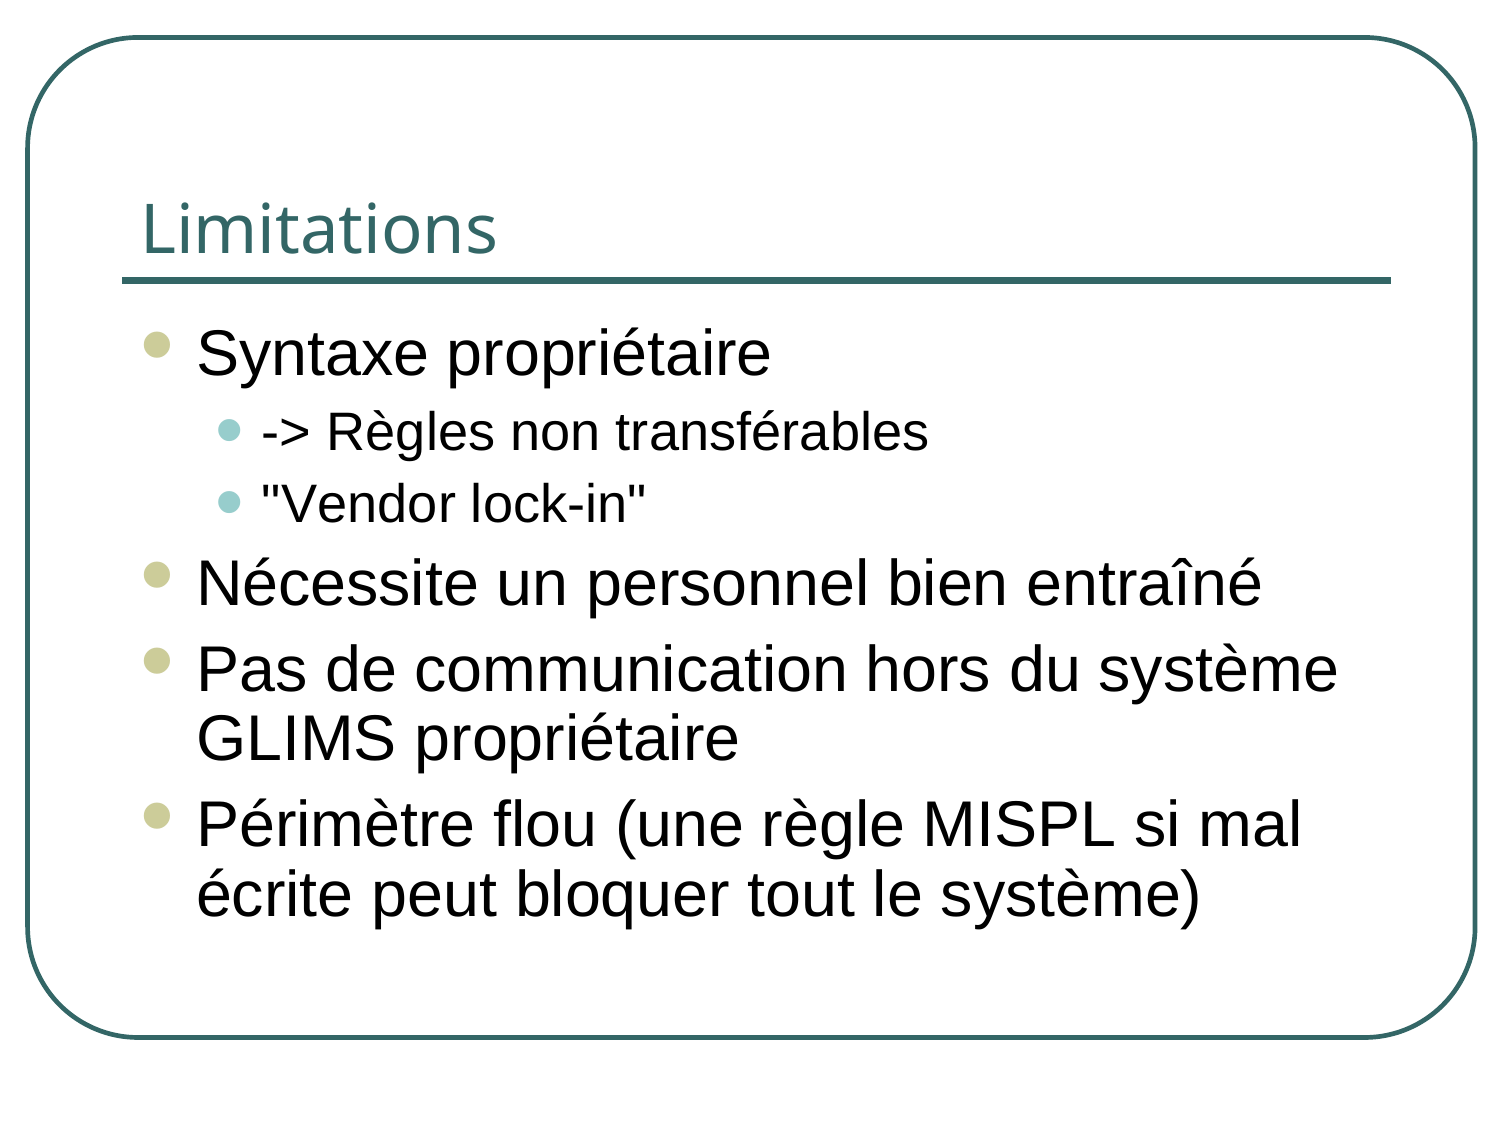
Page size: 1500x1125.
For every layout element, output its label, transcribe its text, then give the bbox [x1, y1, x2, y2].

title Limitations [125, 87, 1388, 275]
list Syntaxe propriétaire -> Règles non transférables "Vendor lock-in" Nécessite un personnel bien entraîné Pas de communication hors du système GLIMS propriétaire Périmètre flou (une règle MISPL si mal écrite peut bloquer tout le système) [125, 312, 1388, 976]
